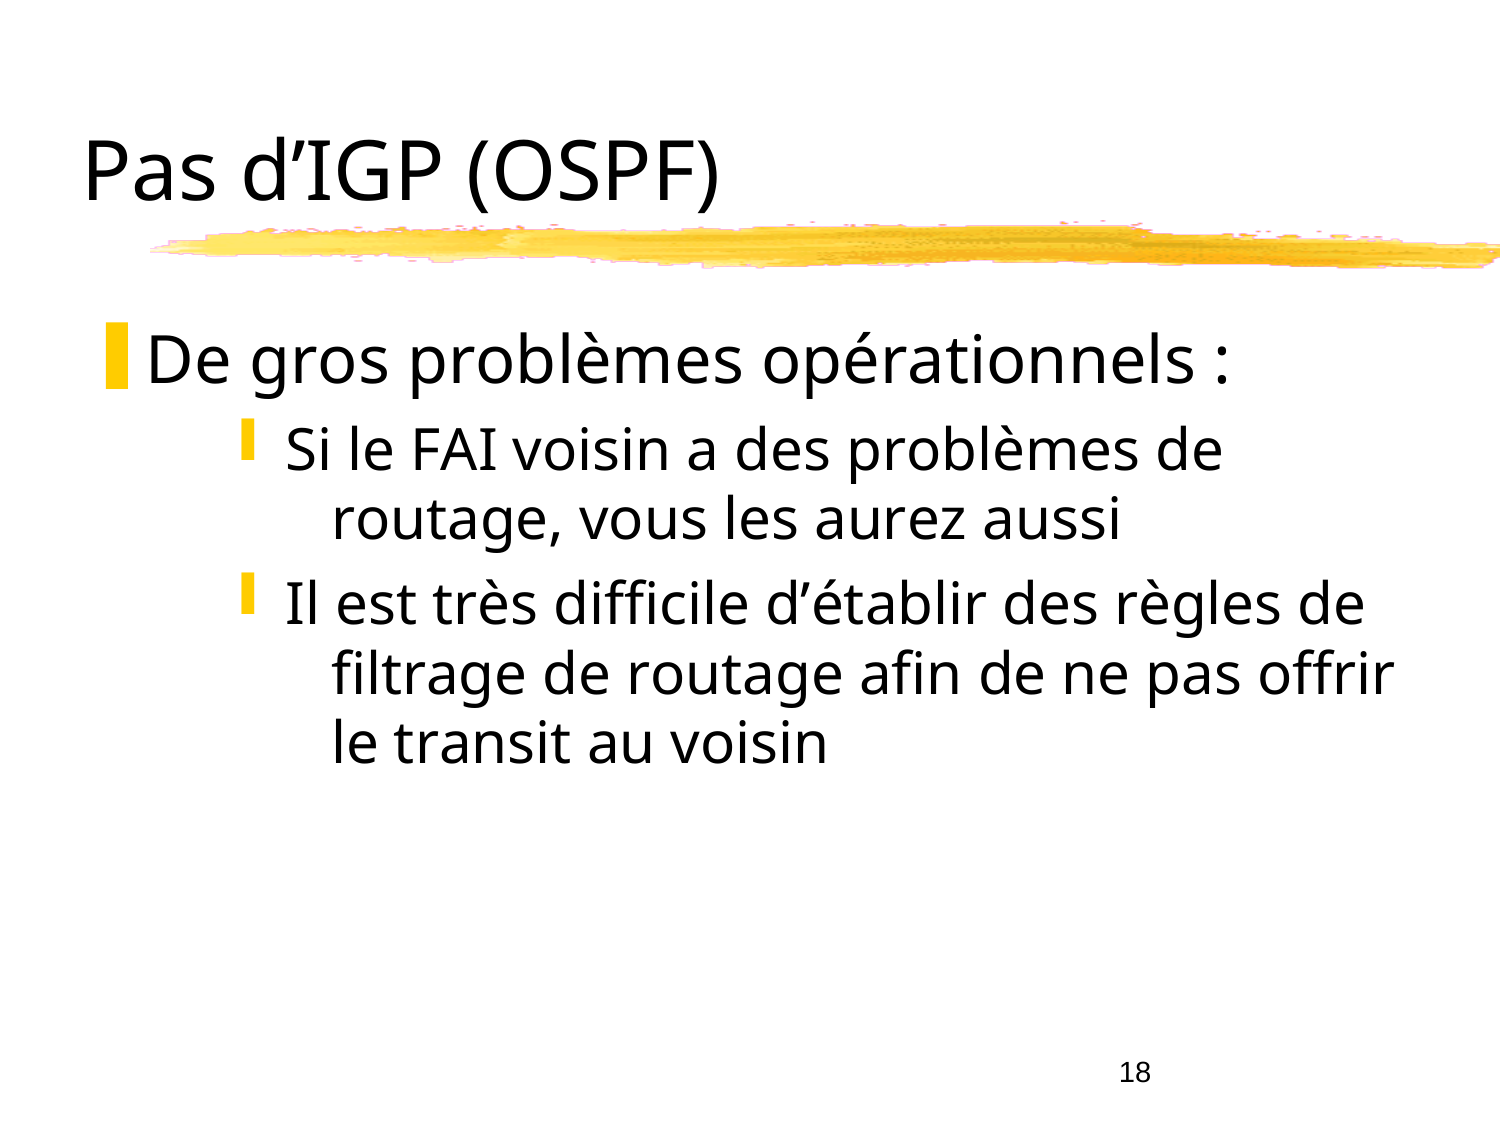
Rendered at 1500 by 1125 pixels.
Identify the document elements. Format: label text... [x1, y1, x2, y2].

title Pas d’IGP (OSPF)‏ [66, 37, 1342, 225]
list De gros problèmes opérationnels : Si le FAI voisin a des problèmes de routage, vous les aurez aussi Il est très difficile d’établir des règles de filtrage de routage afin de ne pas offrir le transit au voisin [75, 309, 1417, 995]
text_box [1104, 1021, 1416, 1096]
